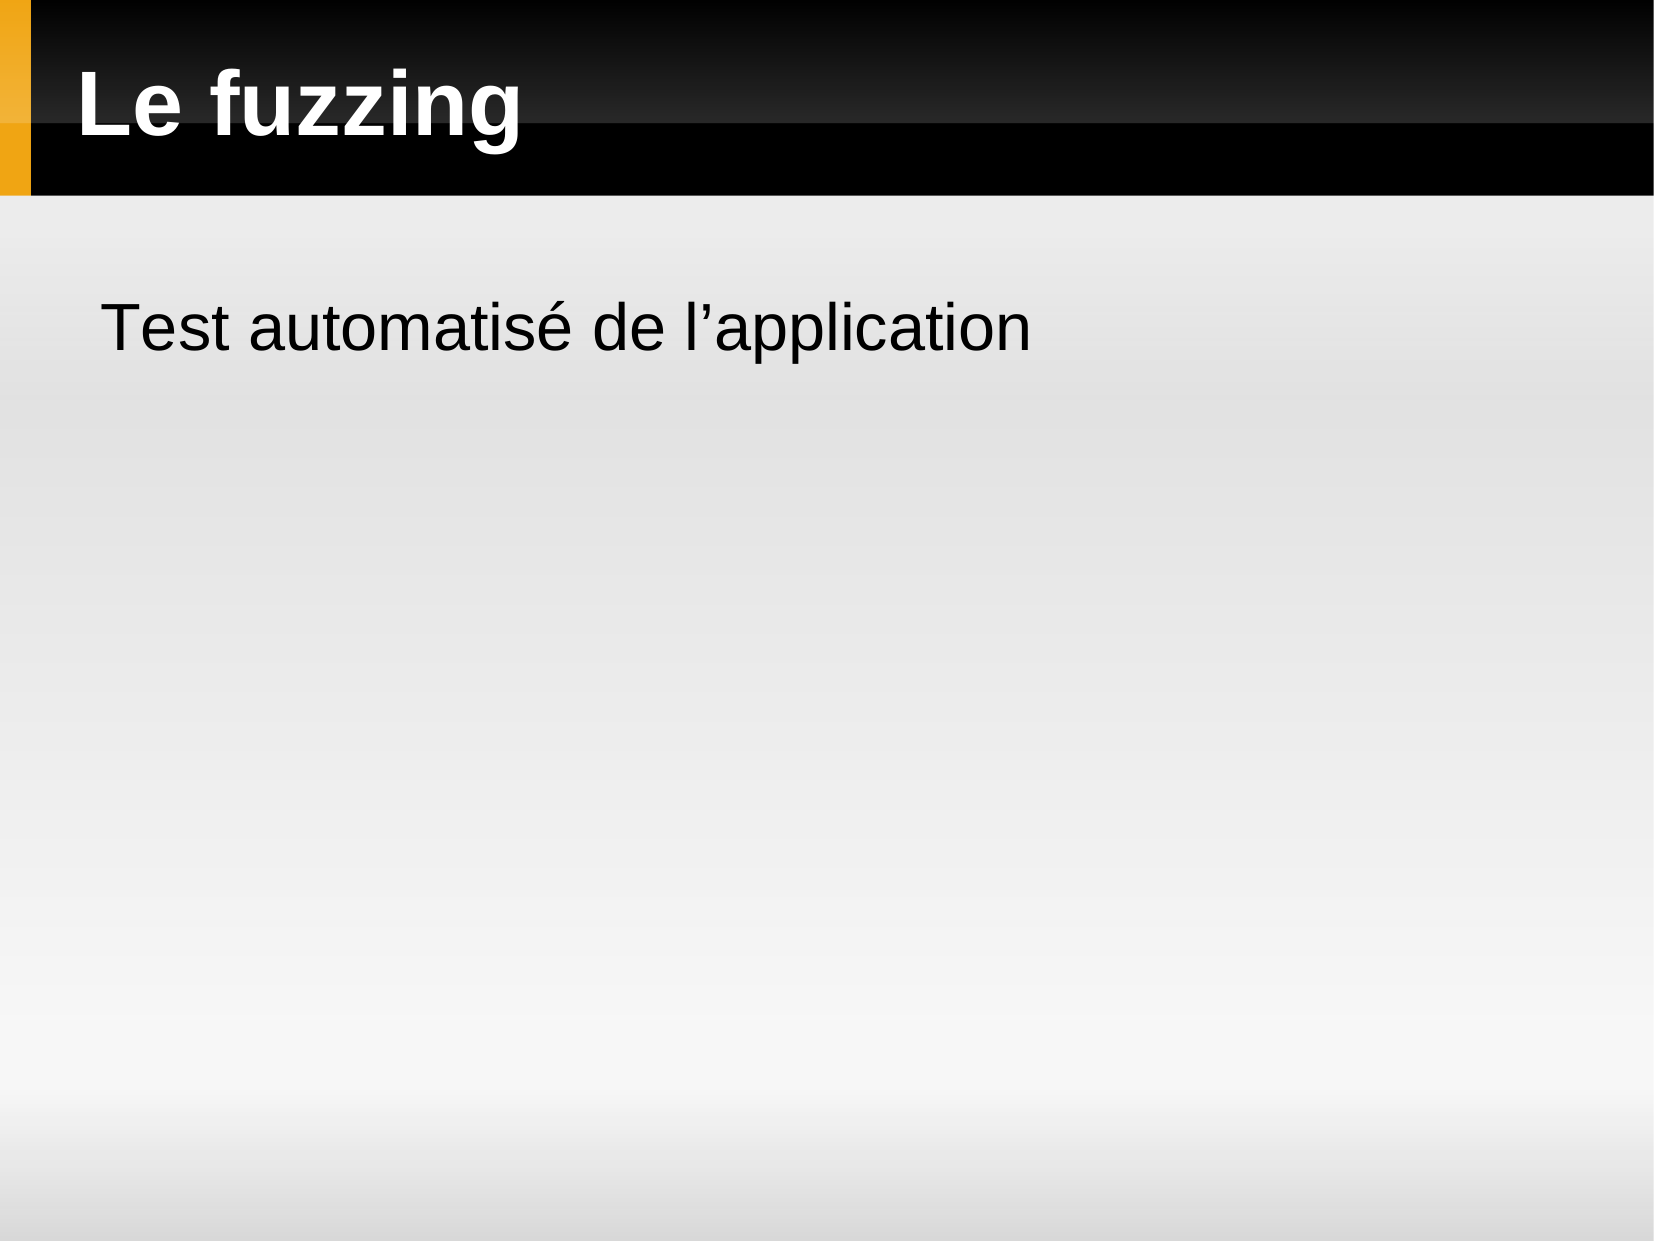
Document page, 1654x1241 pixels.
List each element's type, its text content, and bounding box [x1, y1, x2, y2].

list Test automatisé de l’application [82, 290, 1571, 1094]
picture [0, 0, 1654, 1241]
title Le fuzzing [76, 7, 1565, 200]
